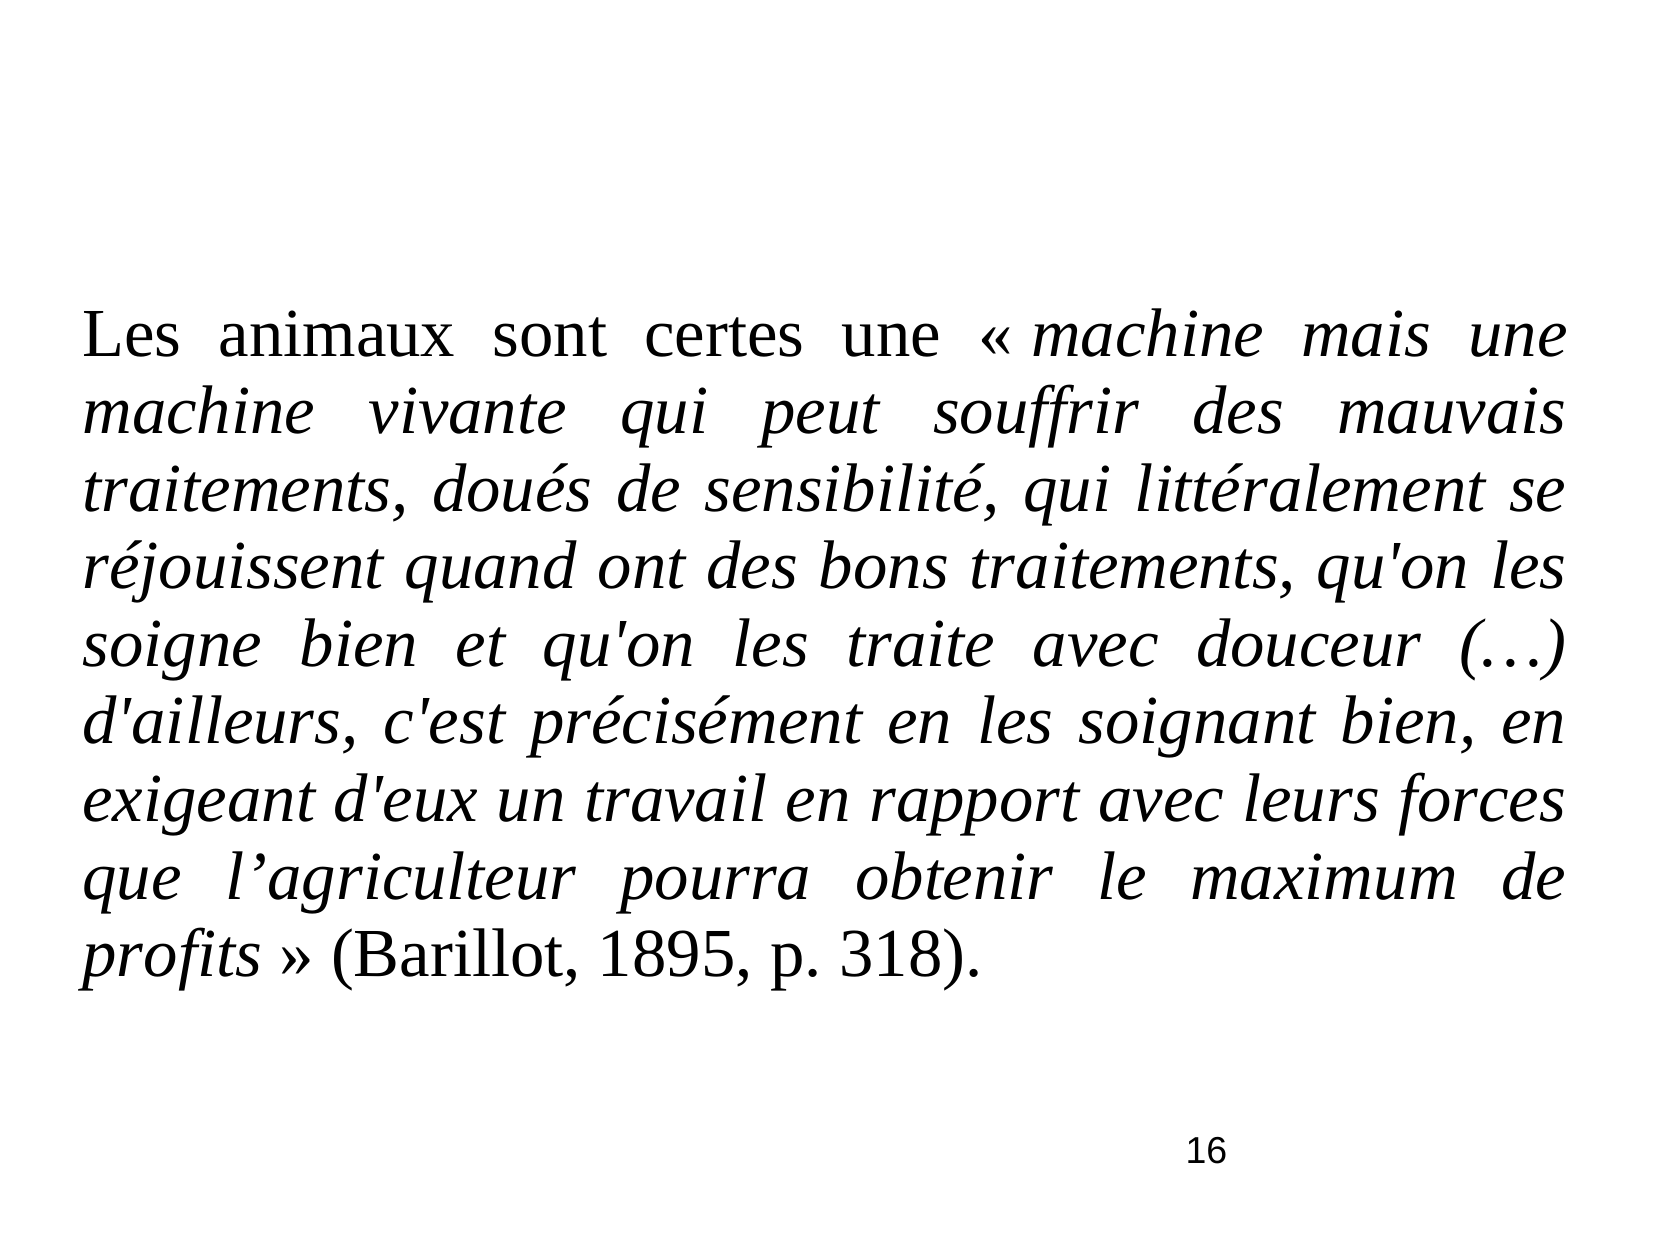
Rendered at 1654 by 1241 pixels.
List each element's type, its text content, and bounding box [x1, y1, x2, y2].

list Les animaux sont certes une « machine mais une machine vivante qui peut souffrir des mauvais traitements, doués de sensibilité, qui littéralement se réjouissent quand ont des bons traitements, qu'on les soigne bien et qu'on les traite avec douceur (…) d'ailleurs, c'est précisément en les soignant bien, en exigeant d'eux un travail en rapport avec leurs forces que l’agriculteur pourra obtenir le maximum de profits » (Barillot, 1895, p. 318). [82, 290, 1569, 1008]
